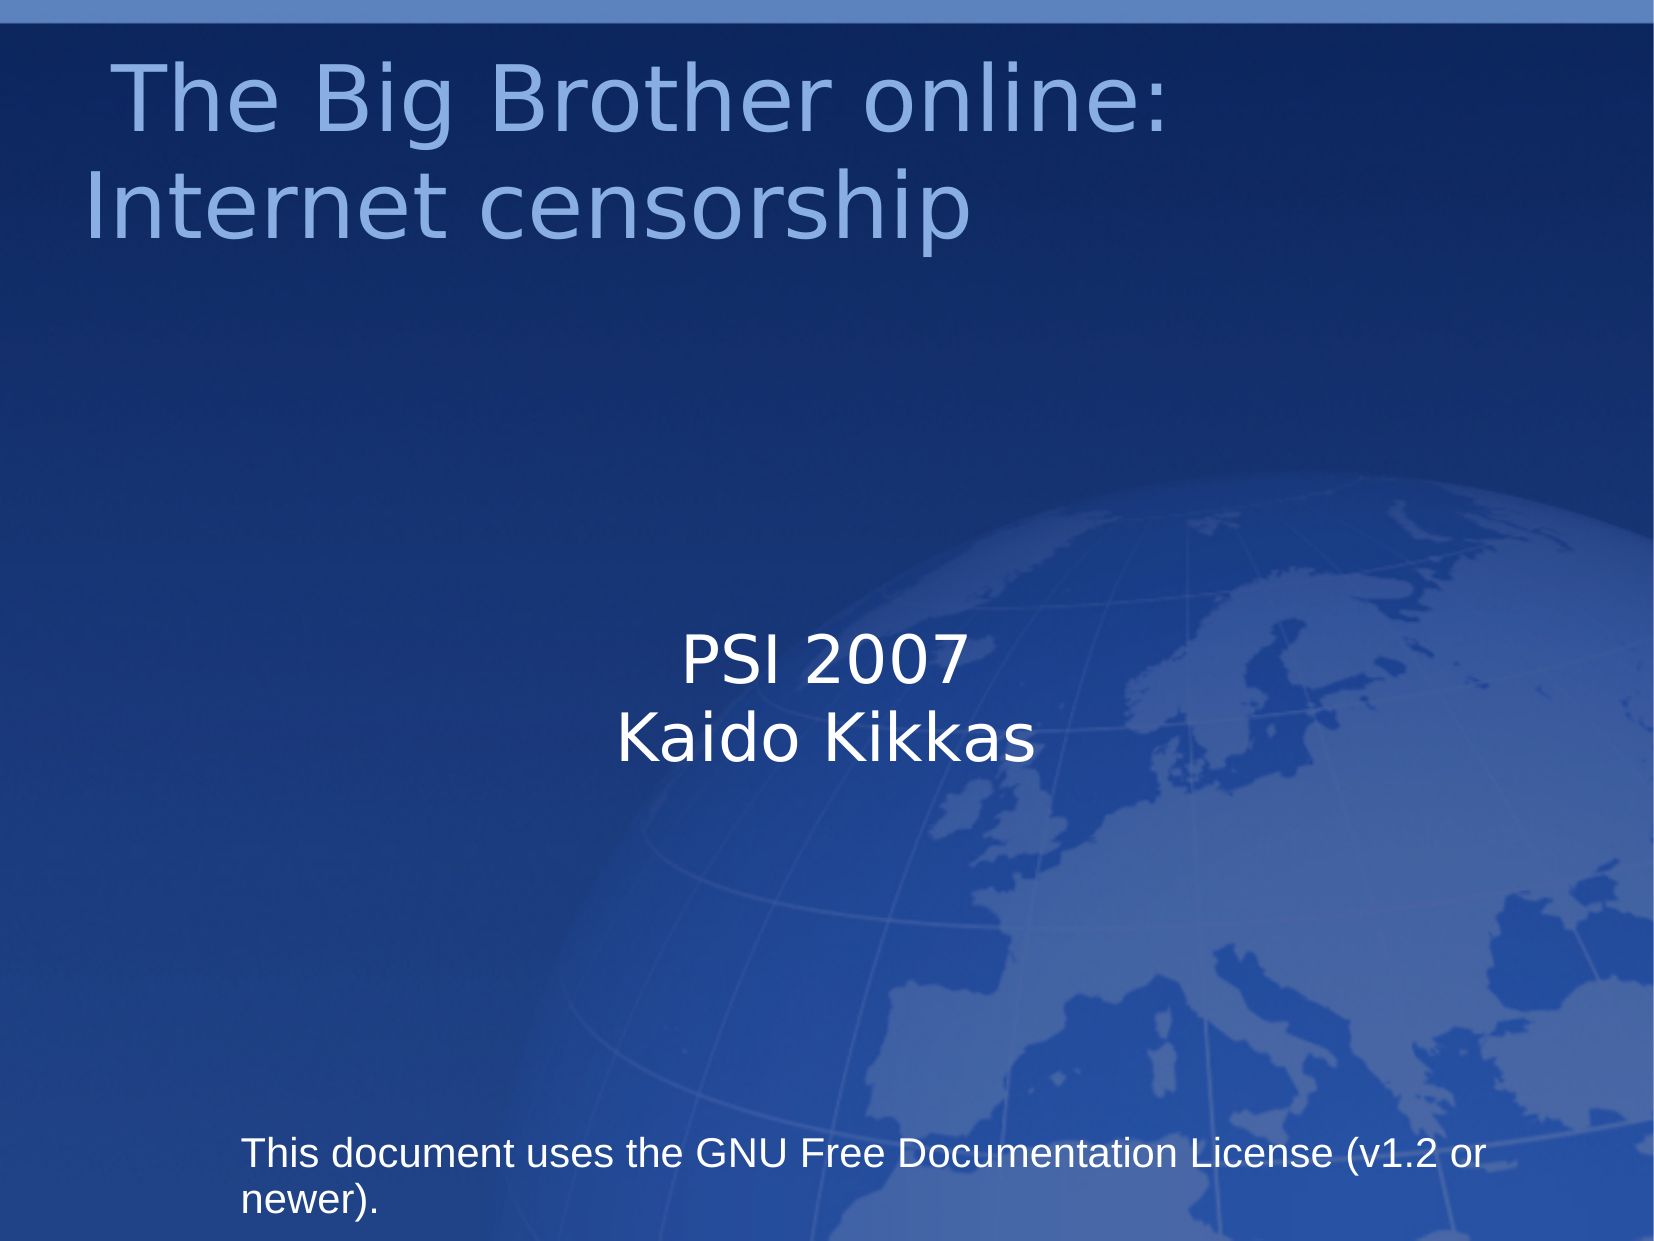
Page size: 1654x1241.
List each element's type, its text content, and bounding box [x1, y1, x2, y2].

title The Big Brother online: Internet censorship [82, 45, 1571, 261]
text_box This document uses the GNU Free Documentation License (v1.2 or newer). [225, 1122, 1625, 1189]
picture [0, 0, 1654, 1241]
subtitle PSI 2007 Kaido Kikkas [82, 297, 1571, 1102]
